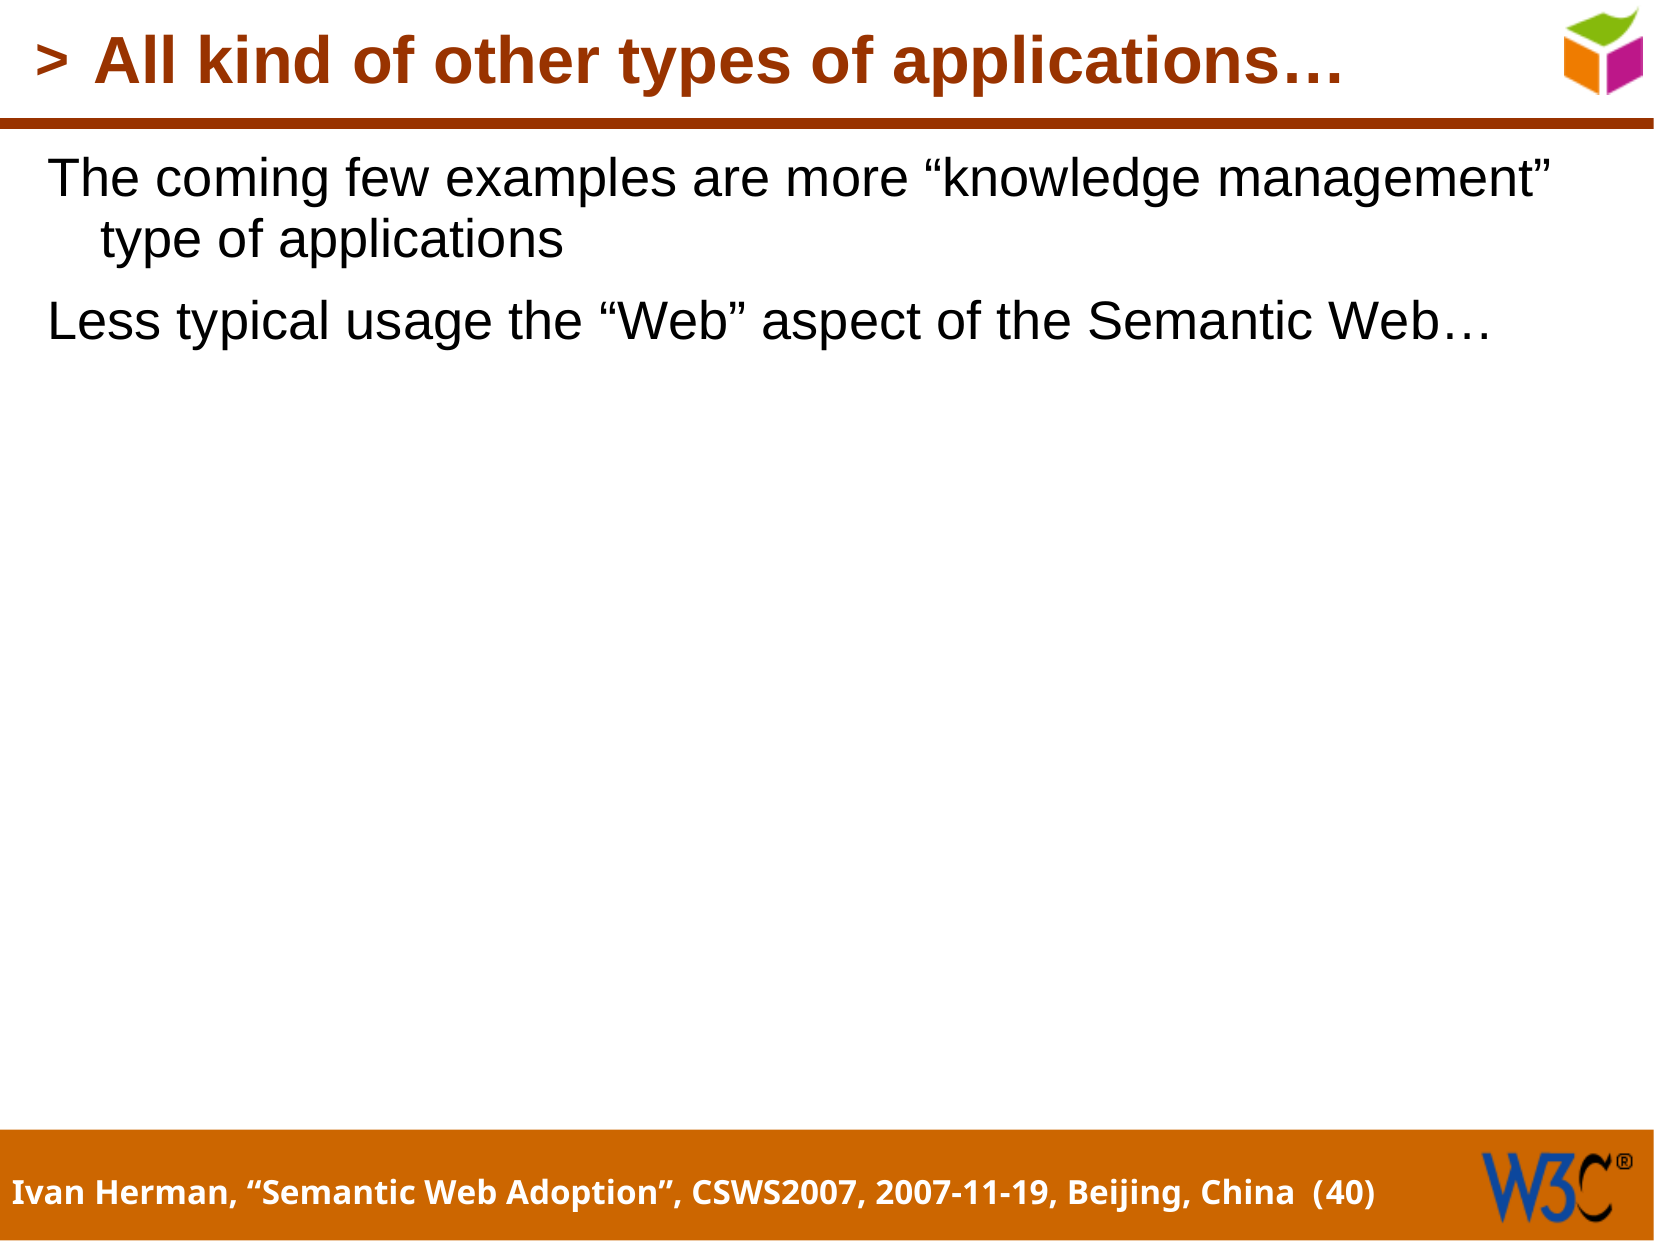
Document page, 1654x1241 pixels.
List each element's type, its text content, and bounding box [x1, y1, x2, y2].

title All kind of other types of applications… [93, 0, 1493, 119]
picture [1477, 1149, 1639, 1228]
picture [1564, 5, 1643, 95]
list The coming few examples are more “knowledge management” type of applications Less typical usage the “Web” aspect of the Semantic Web… [29, 147, 1624, 1119]
